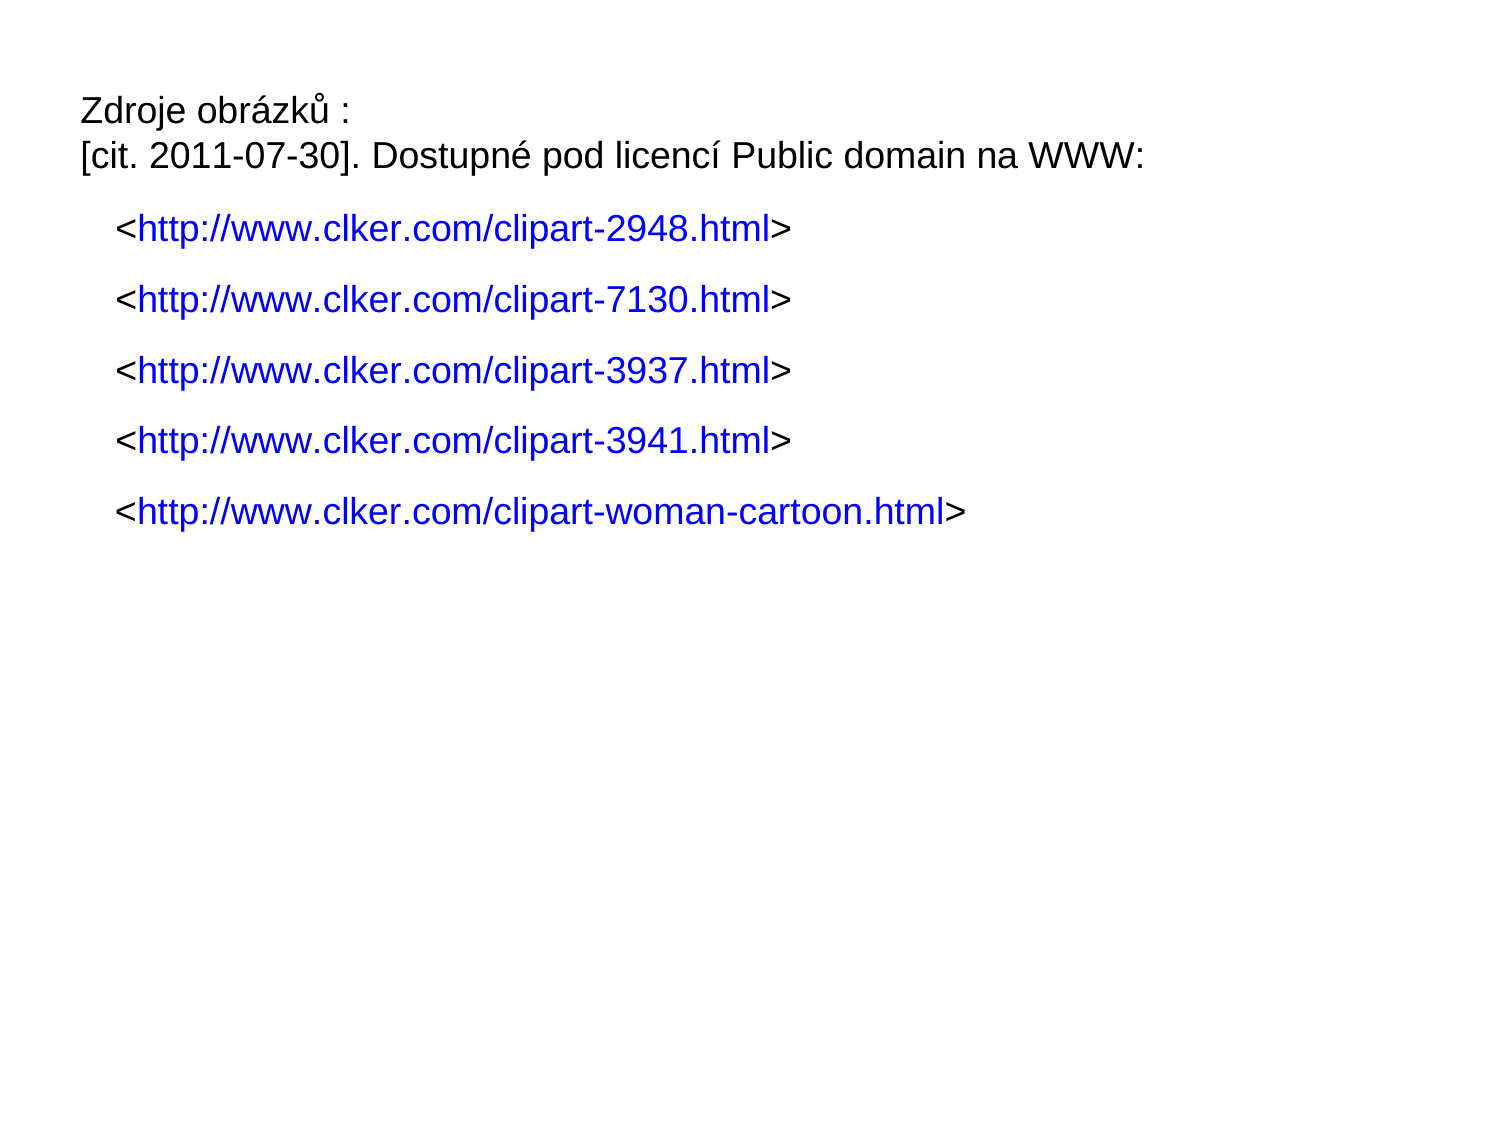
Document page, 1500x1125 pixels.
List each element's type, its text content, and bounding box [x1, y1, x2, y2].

text_box <http://www.clker.com/clipart-woman-cartoon.html> [100, 479, 1090, 586]
text_box Zdroje obrázků : [cit. 2011-07-30]. Dostupné pod licencí Public domain na WWW: [65, 78, 1161, 184]
text_box <http://www.clker.com/clipart-3937.html> [100, 337, 818, 399]
text_box <http://www.clker.com/clipart-2948.html> [100, 196, 818, 257]
text_box <http://www.clker.com/clipart-7130.html> [100, 267, 818, 328]
text_box <http://www.clker.com/clipart-3941.html> [100, 408, 818, 470]
